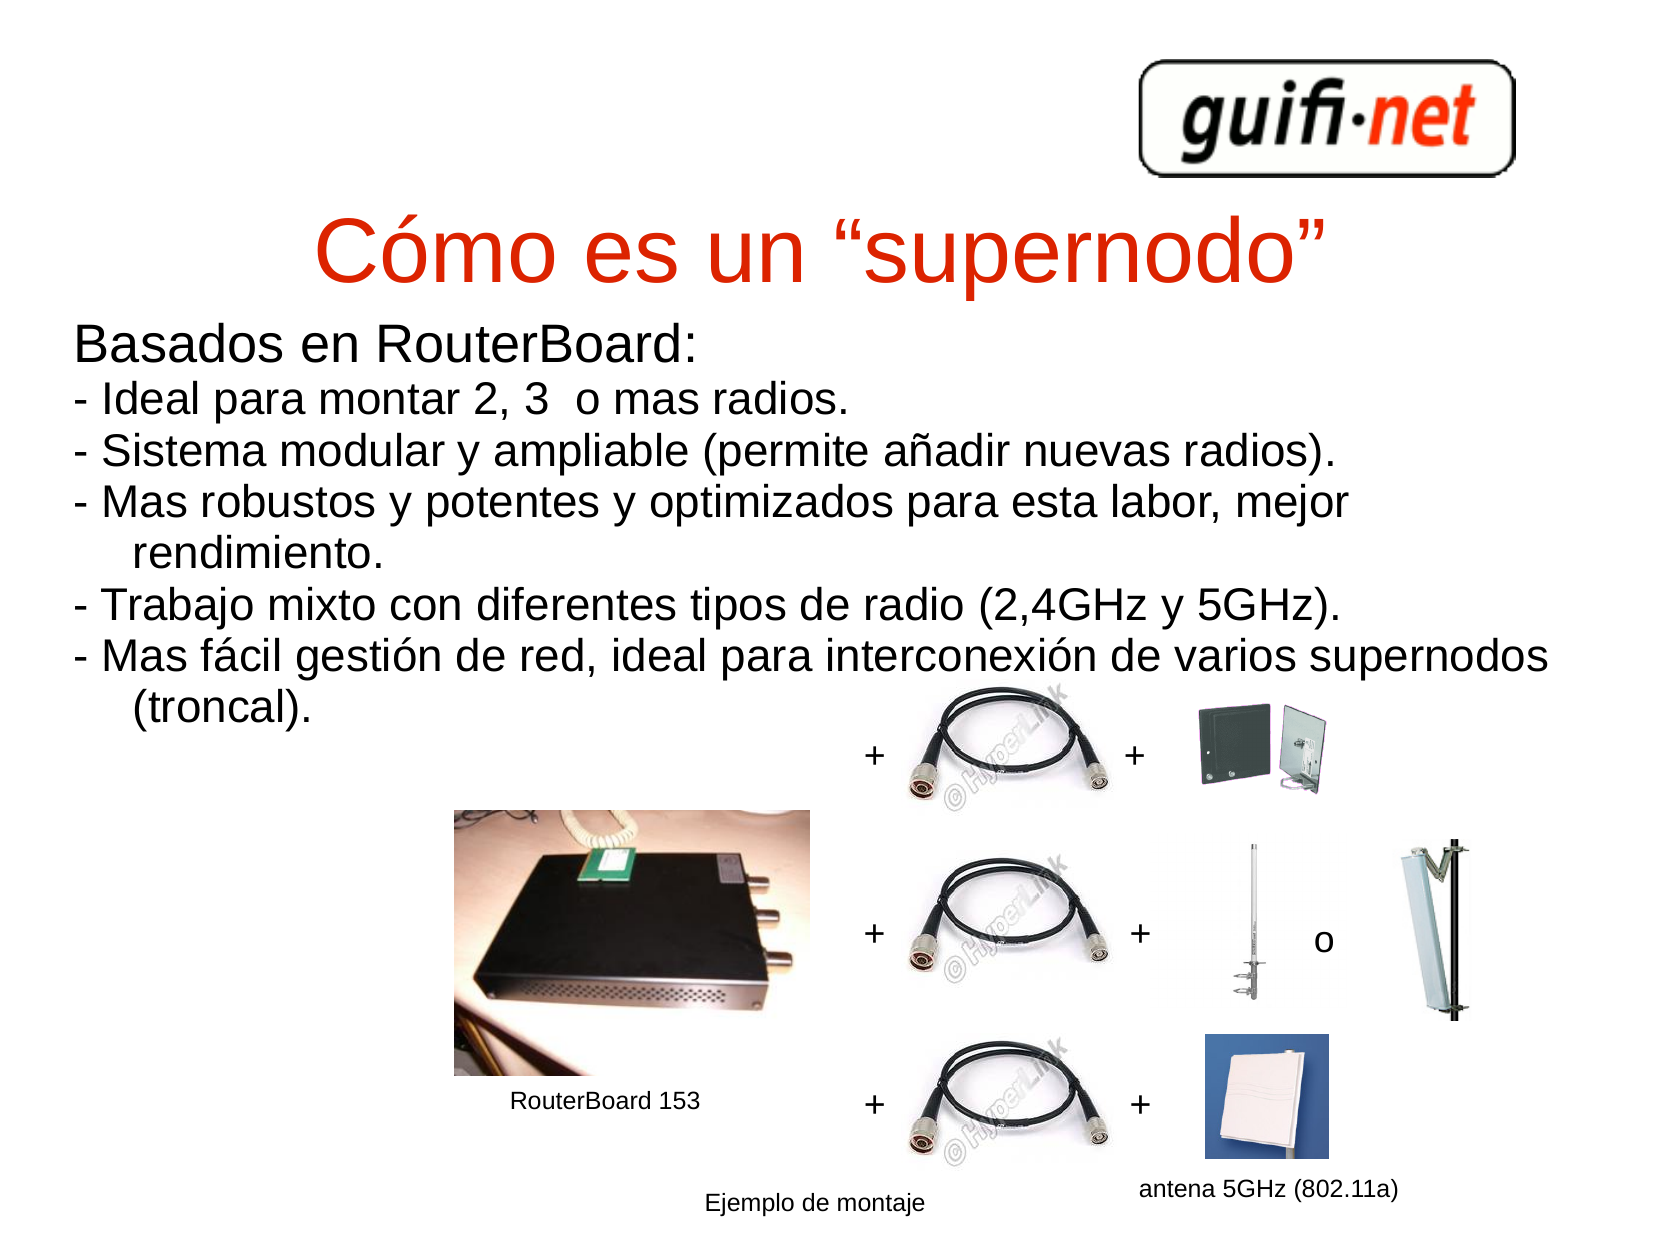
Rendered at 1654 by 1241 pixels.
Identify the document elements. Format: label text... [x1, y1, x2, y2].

picture [1354, 839, 1536, 1021]
text_box + [1117, 1075, 1167, 1133]
text_box + [849, 1075, 901, 1133]
text_box Ejemplo de montaje [689, 1181, 942, 1224]
text_box RouterBoard 153 [495, 1079, 716, 1122]
picture [901, 679, 1117, 823]
picture [901, 1033, 1117, 1177]
text_box + [1117, 727, 1161, 785]
title Cómo es un “supernodo” [76, 147, 1565, 305]
picture [1194, 680, 1329, 815]
text_box + [849, 904, 901, 962]
picture [1205, 1034, 1329, 1159]
text_box + [1117, 904, 1167, 962]
picture [454, 810, 810, 1076]
picture [1137, 59, 1516, 178]
text_box + [849, 727, 901, 785]
text_box o [1299, 911, 1350, 969]
picture [1150, 833, 1347, 1008]
picture [901, 850, 1117, 994]
text_box antena 5GHz (802.11a) [1124, 1167, 1417, 1211]
text_box Basados en RouterBoard: - Ideal para montar 2, 3 o mas radios. - Sistema modular y ampliable (permite añadir nuevas radios). - Mas robustos y potentes y optimizados para esta labor, mejor rendimiento. - Trabajo mixto con diferentes tipos de radio (2,4GHz y 5GHz). - Mas fácil gestión de red, ideal para interconexión de varios supernodos (troncal). [59, 305, 1595, 1137]
